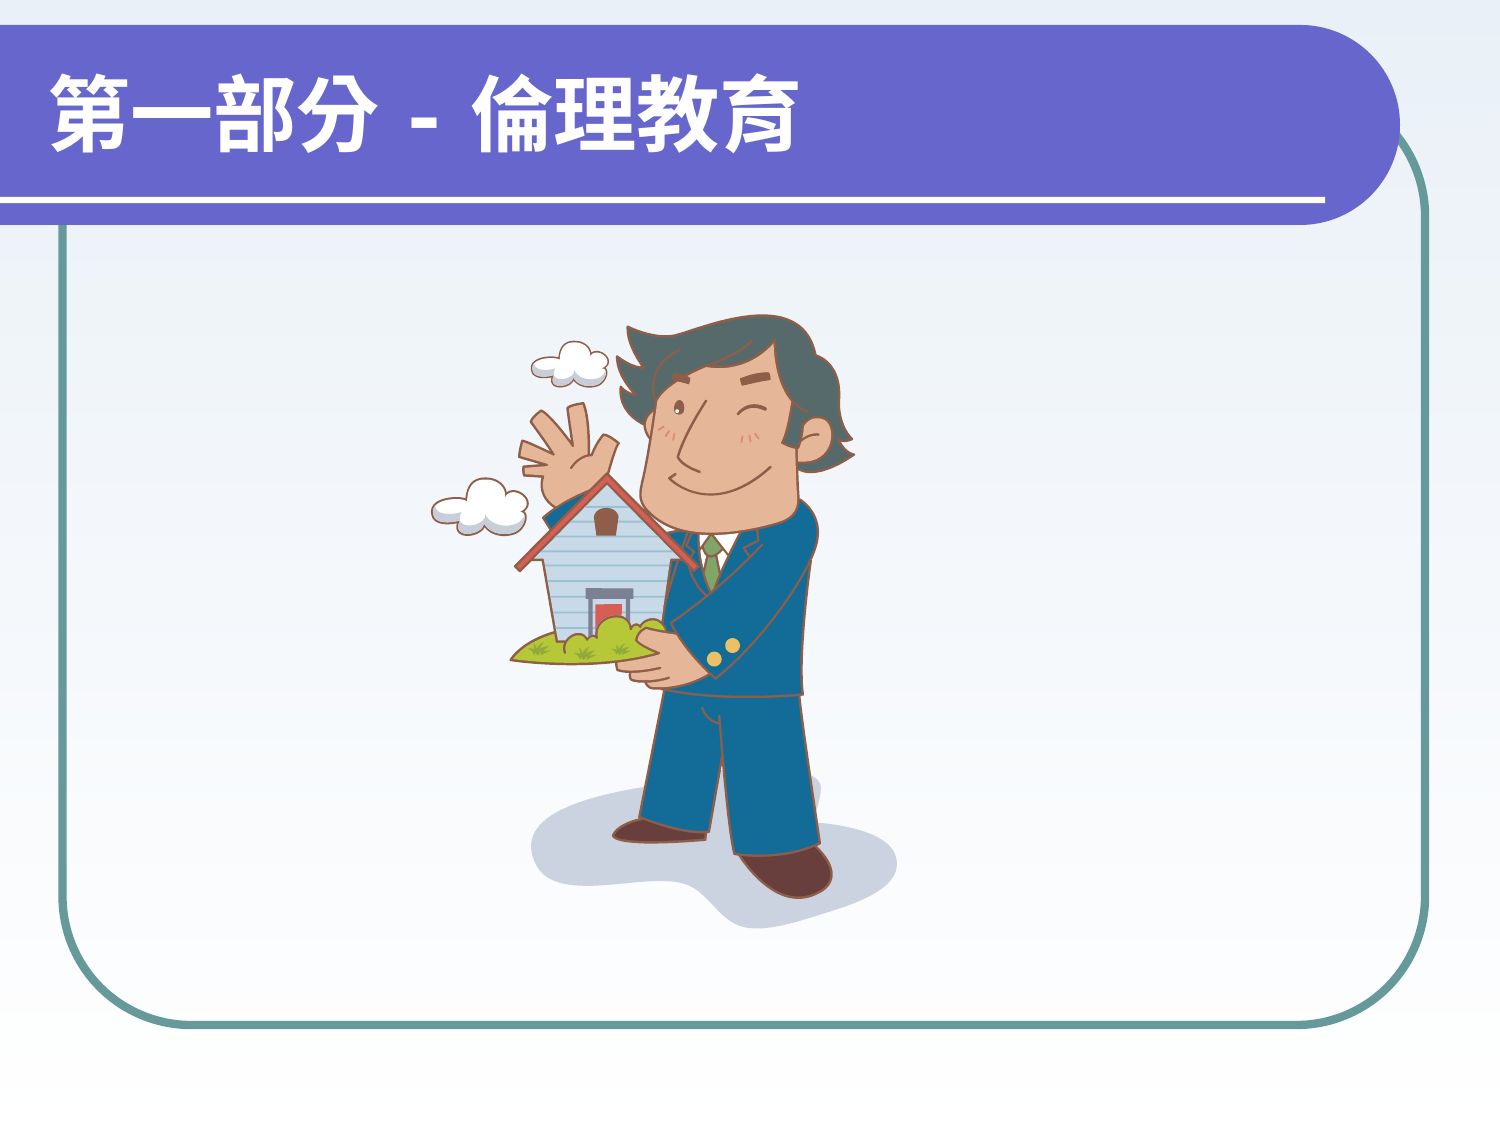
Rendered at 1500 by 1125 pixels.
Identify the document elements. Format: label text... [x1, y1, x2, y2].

picture [430, 314, 897, 929]
title 第一部分-倫理教育 [32, 37, 1347, 188]
